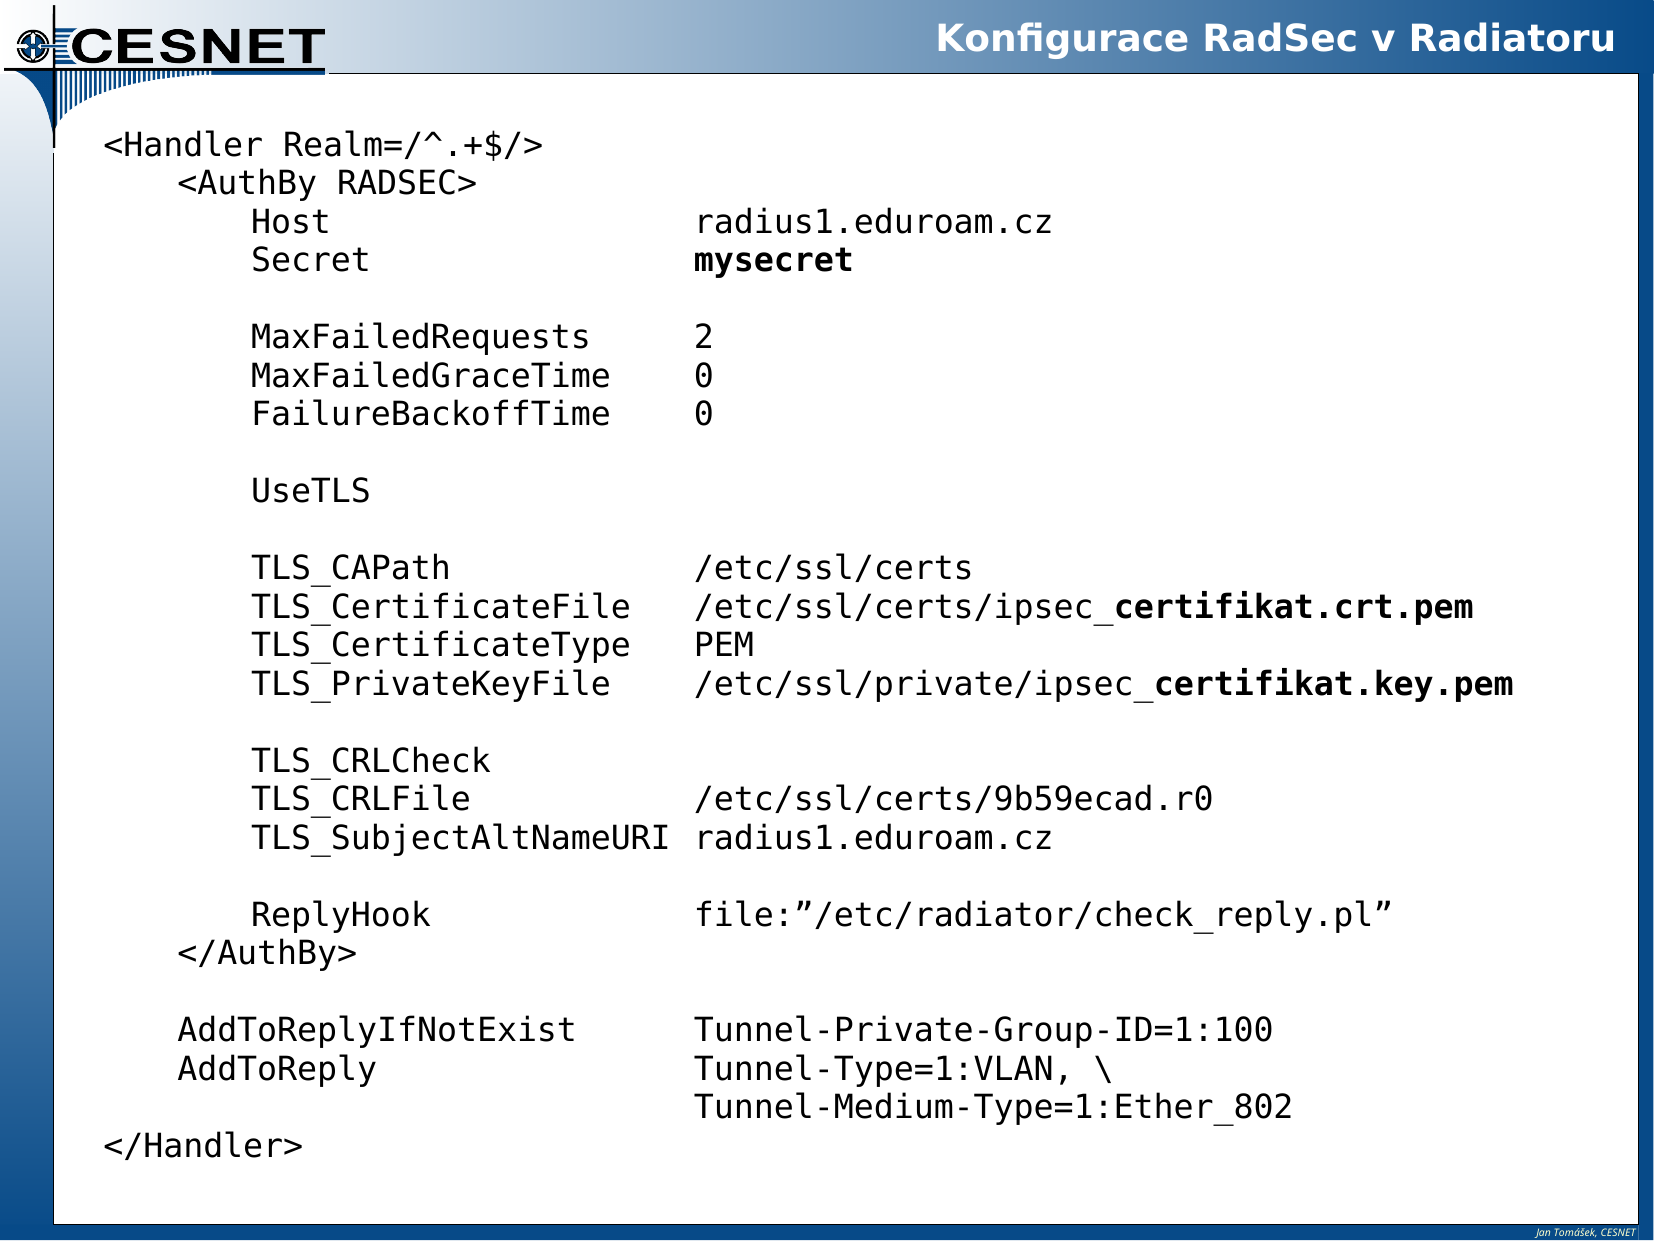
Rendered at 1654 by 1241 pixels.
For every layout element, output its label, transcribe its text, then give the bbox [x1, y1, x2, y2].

picture [4, 5, 325, 148]
text_box <Handler Realm=/^.+$/> <AuthBy RADSEC> Host radius1.eduroam.cz Secret mysecret MaxFailedRequests 2 MaxFailedGraceTime 0 FailureBackoffTime 0 UseTLS TLS_CAPath /etc/ssl/certs TLS_CertificateFile /etc/ssl/certs/ipsec_certifikat.crt.pem TLS_CertificateType PEM TLS_PrivateKeyFile /etc/ssl/private/ipsec_certifikat.key.pem TLS_CRLCheck TLS_CRLFile /etc/ssl/certs/9b59ecad.r0 TLS_SubjectAltNameURI radius1.eduroam.cz ReplyHook file:”/etc/radiator/check_reply.pl” </AuthBy> AddToReplyIfNotExist Tunnel-Private-Group-ID=1:100 AddToReply Tunnel-Type=1:VLAN, \ Tunnel-Medium-Type=1:Ether_802 </Handler> [88, 118, 1529, 1228]
text_box Konfigurace RadSec v Radiatoru [352, 9, 1632, 68]
text_box [0, 0, 1654, 1241]
text_box Jan Tomášek, CESNET [1328, 1224, 1651, 1241]
